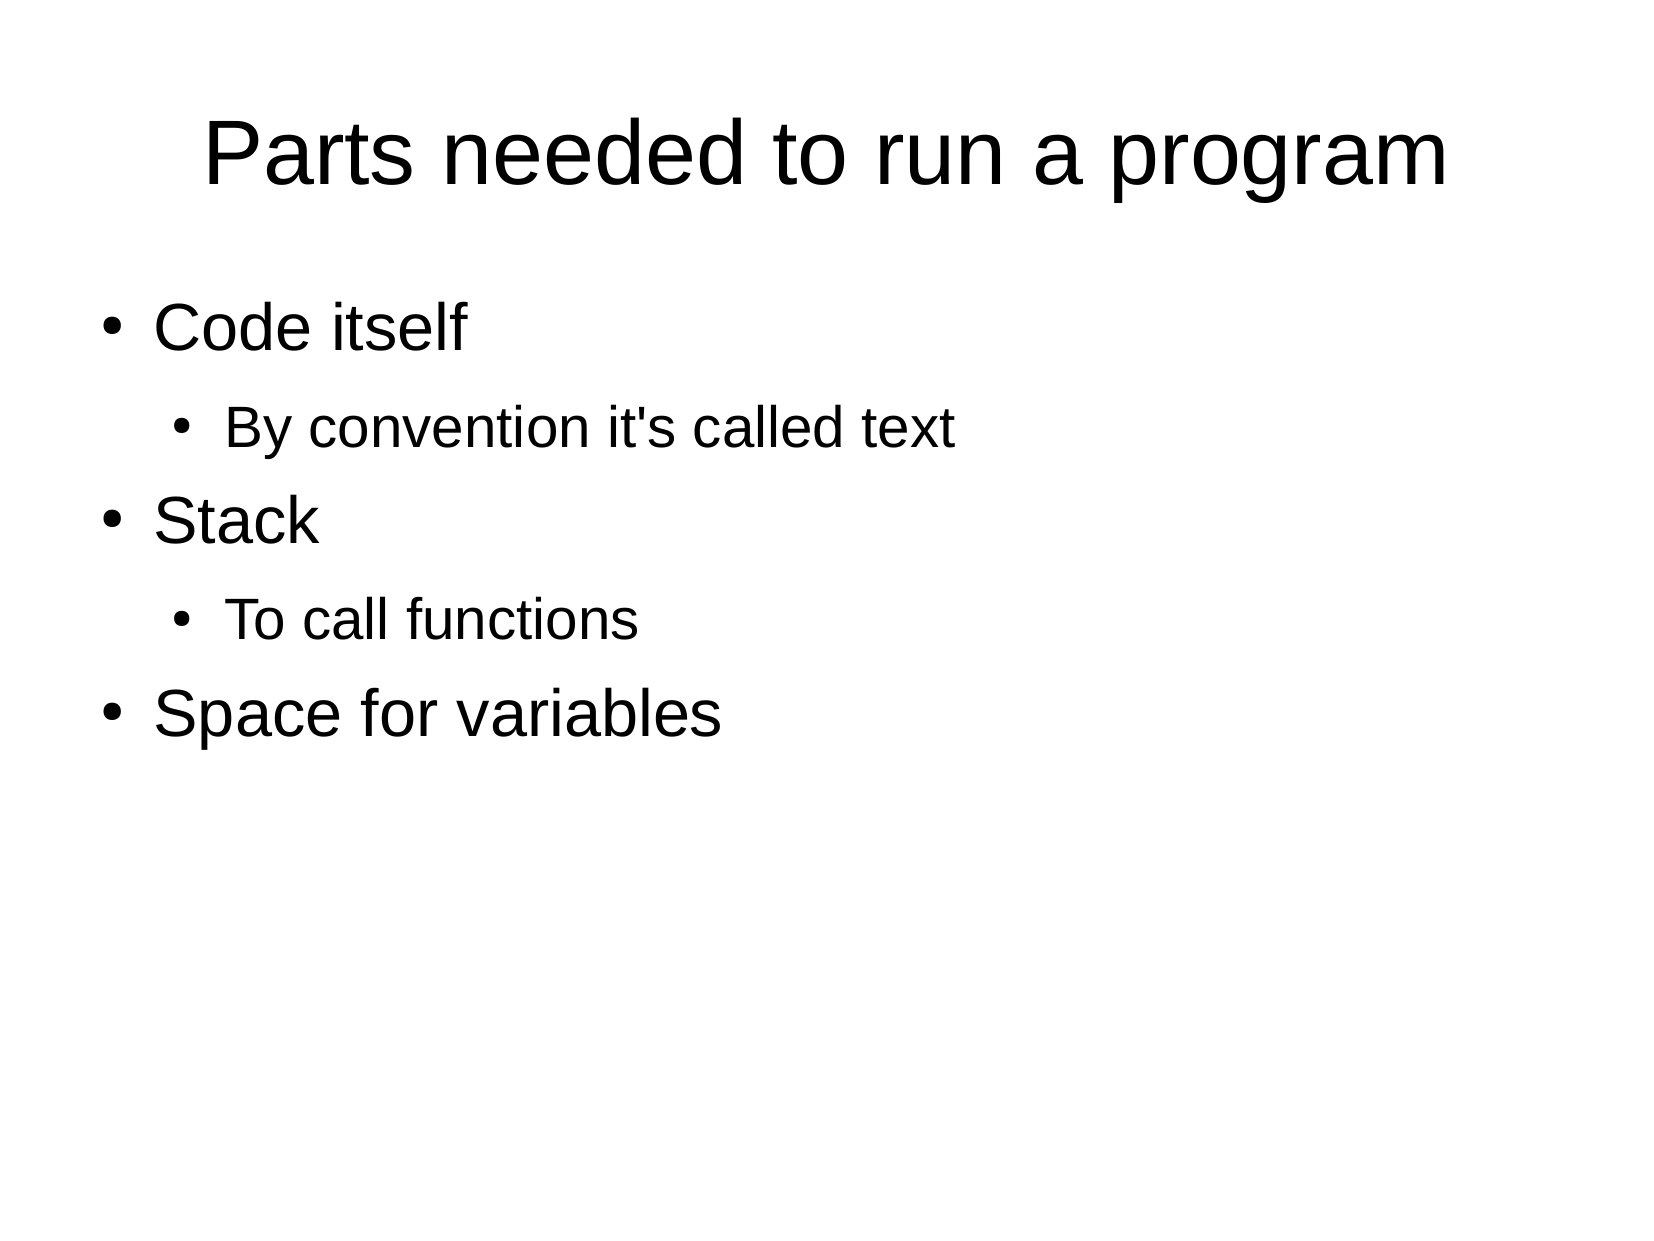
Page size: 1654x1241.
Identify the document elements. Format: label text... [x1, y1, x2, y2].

title Parts needed to run a program [82, 49, 1571, 257]
list Code itself By convention it's called text Stack To call functions Space for variables [82, 290, 1571, 1010]
